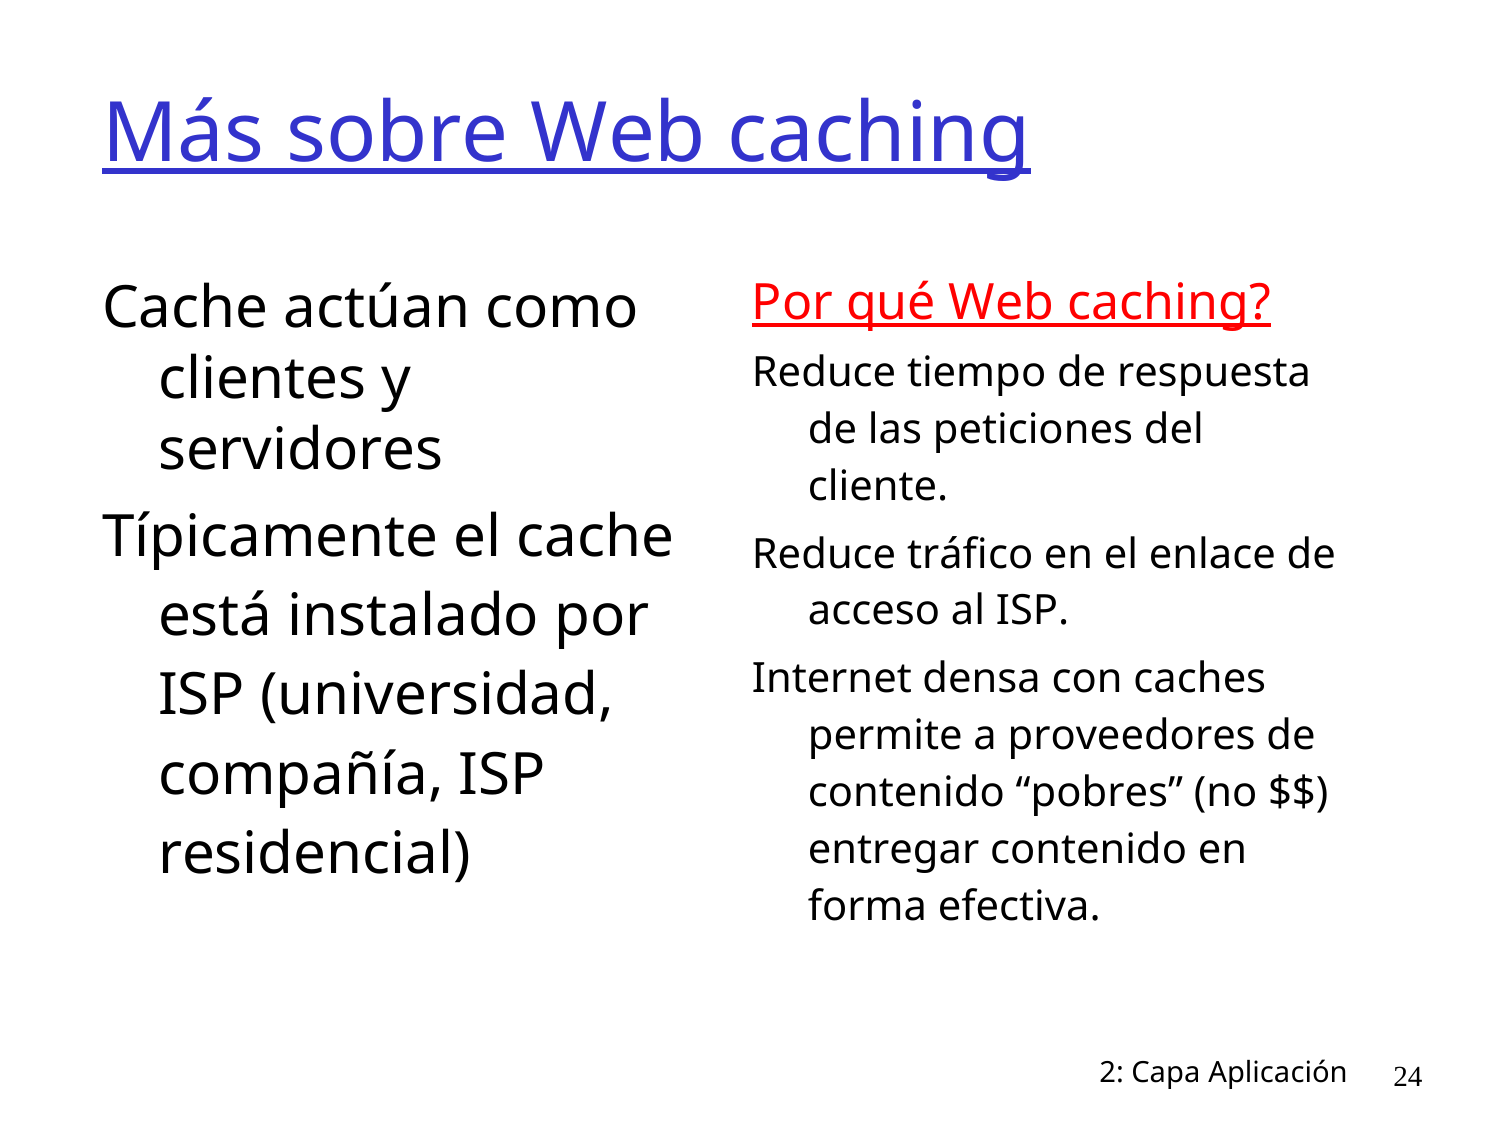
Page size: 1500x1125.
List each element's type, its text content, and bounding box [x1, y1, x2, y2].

list Cache actúan como clientes y servidores Típicamente el cache está instalado por ISP (universidad, compañía, ISP residencial) [87, 262, 713, 1025]
list Por qué Web caching? Reduce tiempo de respuesta de las peticiones del cliente. Reduce tráfico en el enlace de acceso al ISP. Internet densa con caches permite a proveedores de contenido “pobres” (no $$) entregar contenido en forma efectiva. [737, 262, 1363, 1025]
title Más sobre Web caching [87, 37, 1363, 225]
